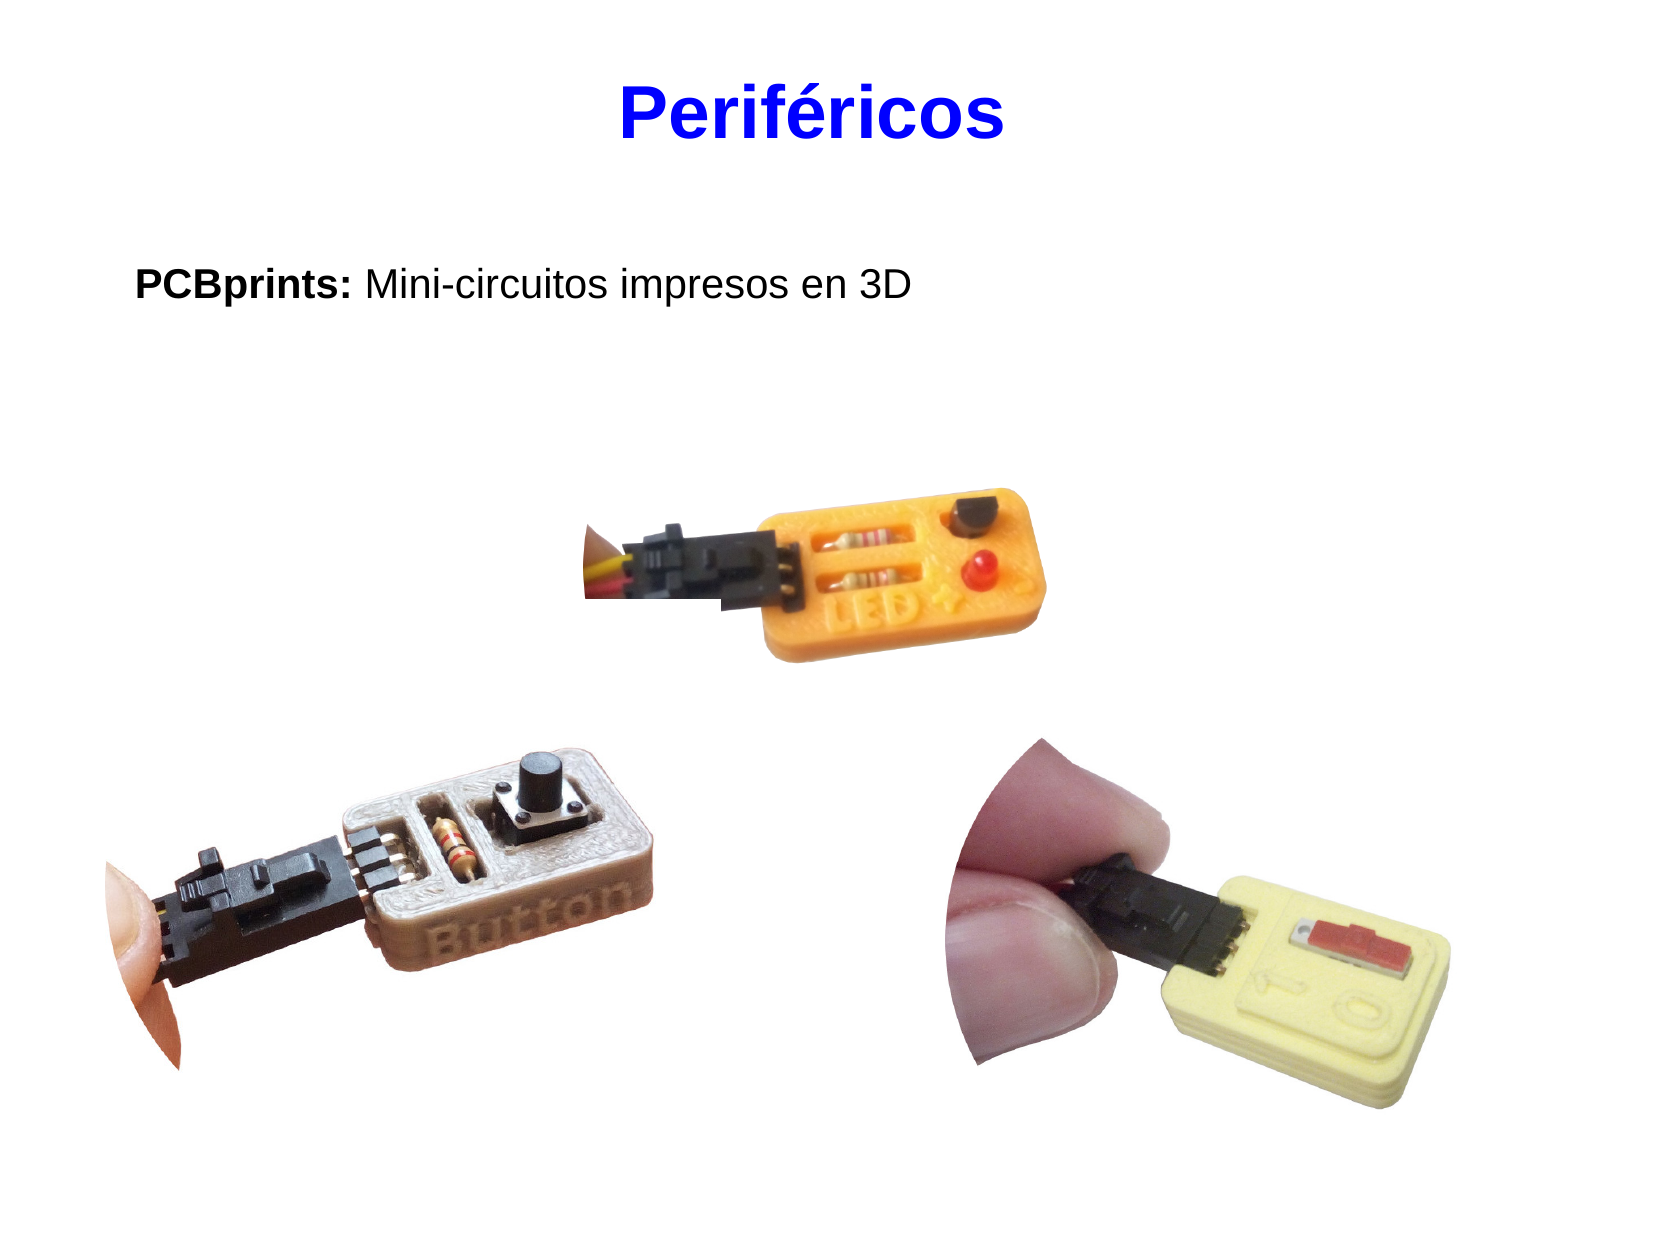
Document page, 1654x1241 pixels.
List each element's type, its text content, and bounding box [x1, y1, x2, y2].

text_box PCBprints: Mini-circuitos impresos en 3D [120, 253, 1081, 331]
text_box Periféricos [64, 59, 1561, 166]
picture [105, 329, 1492, 1206]
